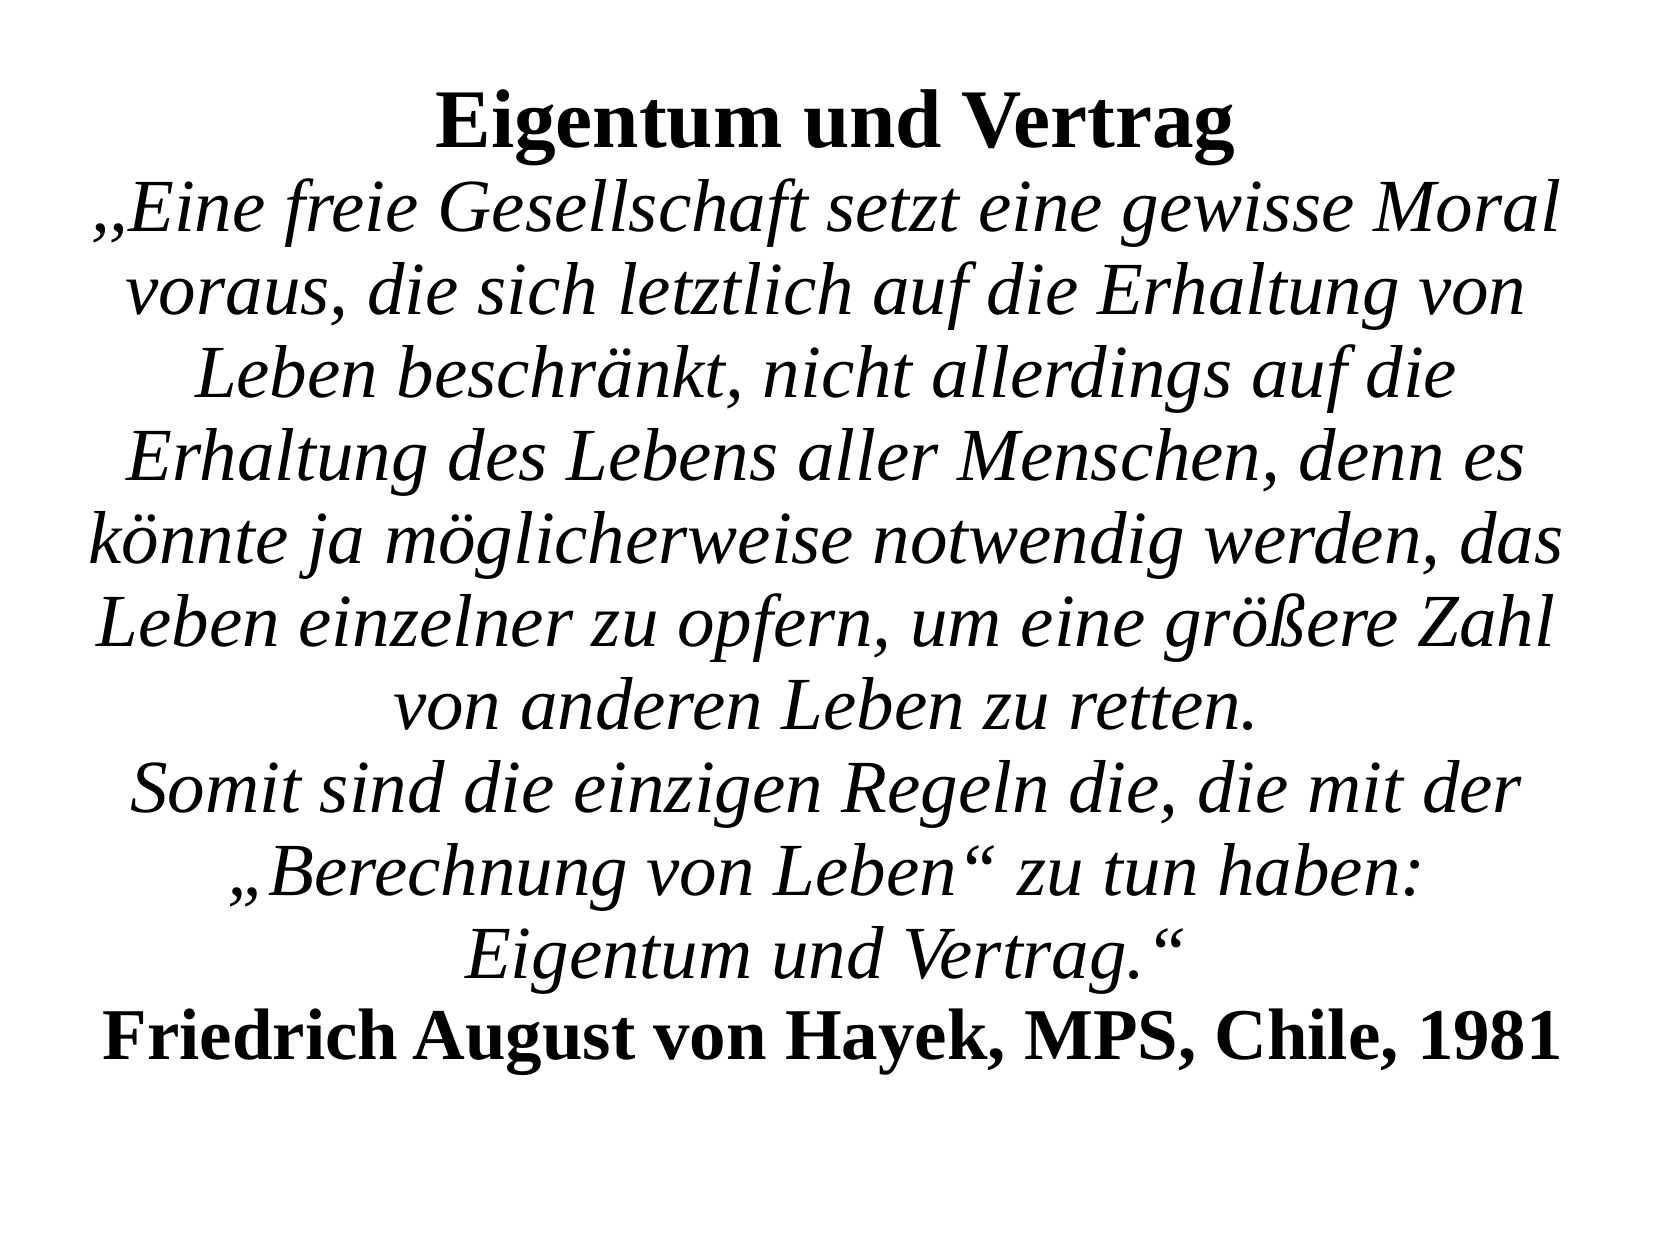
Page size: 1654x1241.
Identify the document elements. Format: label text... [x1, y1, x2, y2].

text_box Eigentum und Vertrag ,,Eine freie Gesellschaft setzt eine gewisse Moral voraus, die sich letztlich auf die Erhaltung von Leben beschränkt, nicht allerdings auf die Erhaltung des Lebens aller Menschen, denn es könnte ja möglicherweise notwendig werden, das Leben einzelner zu opfern, um eine größere Zahl von anderen Leben zu retten. Somit sind die einzigen Regeln die, die mit der „Berechnung von Leben“ zu tun haben: Eigentum und Vertrag.“ Friedrich August von Hayek, MPS, Chile, 1981 [74, 65, 1588, 1091]
